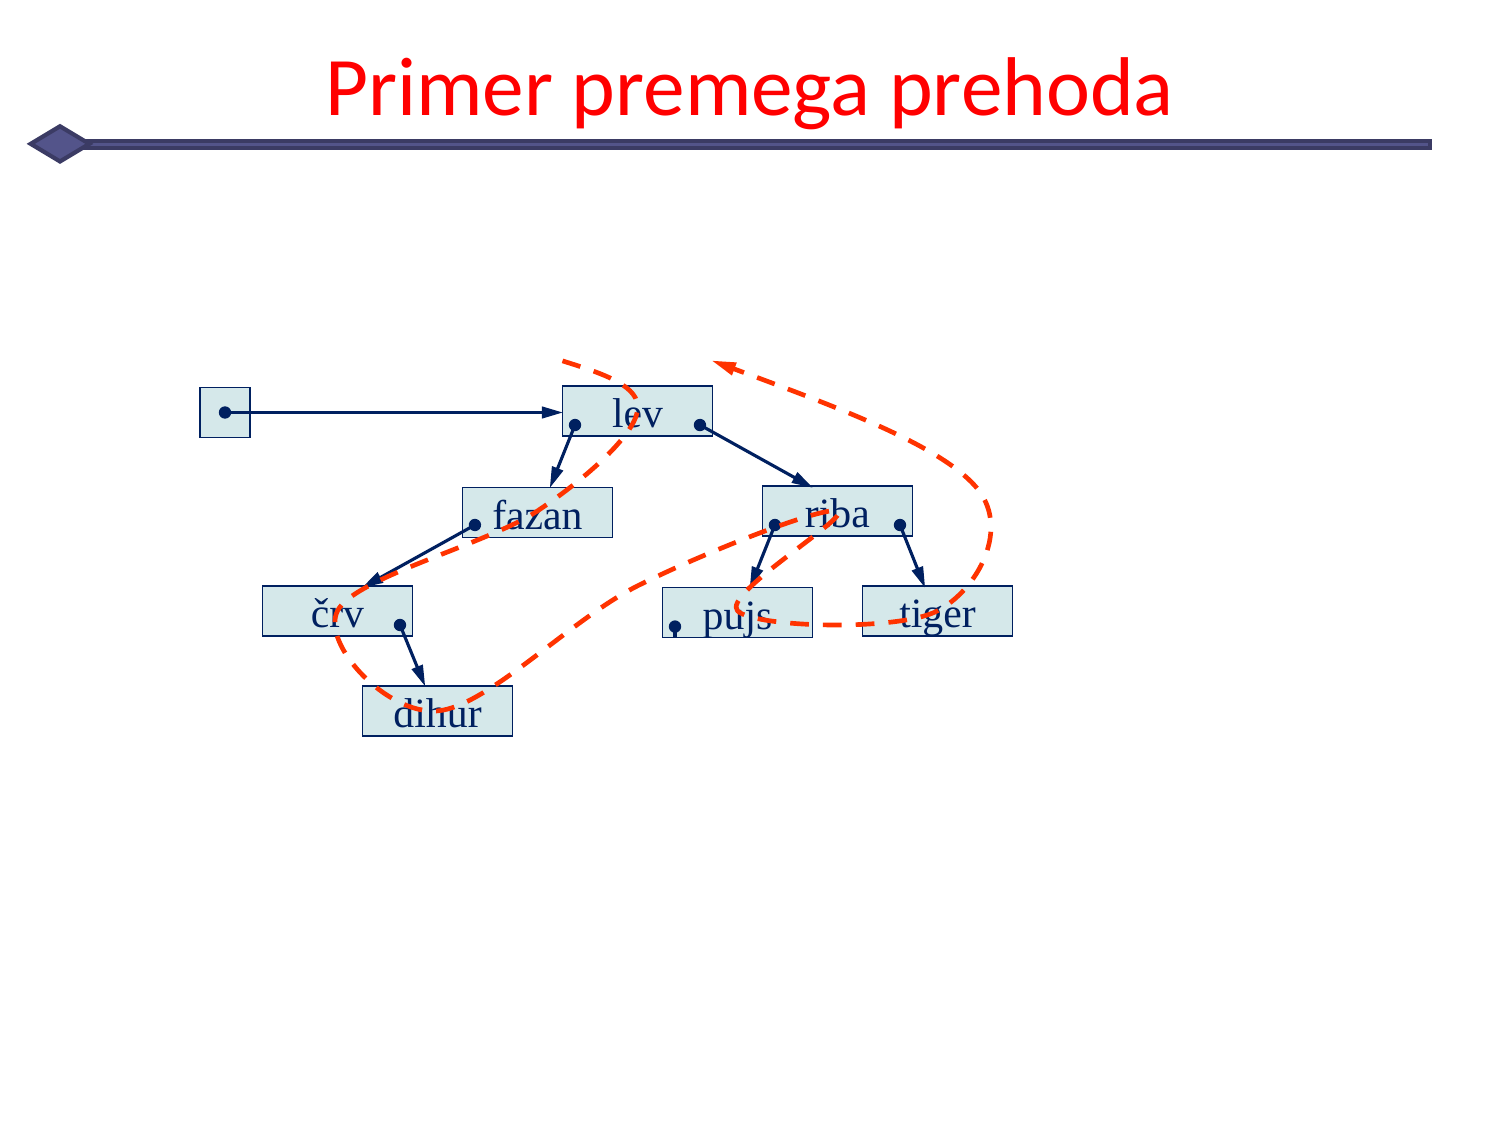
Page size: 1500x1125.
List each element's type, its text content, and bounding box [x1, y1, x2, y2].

text_box [200, 387, 250, 438]
text_box pujs [708, 612, 718, 628]
text_box pujs [662, 587, 813, 638]
text_box črv [262, 585, 413, 637]
text_box lev [562, 385, 713, 437]
title Primer premega prehoda [75, 23, 1426, 141]
text_box riba [762, 485, 913, 537]
text_box dihur [362, 685, 513, 737]
text_box fazan [462, 487, 613, 538]
text_box tiger [862, 585, 1013, 637]
